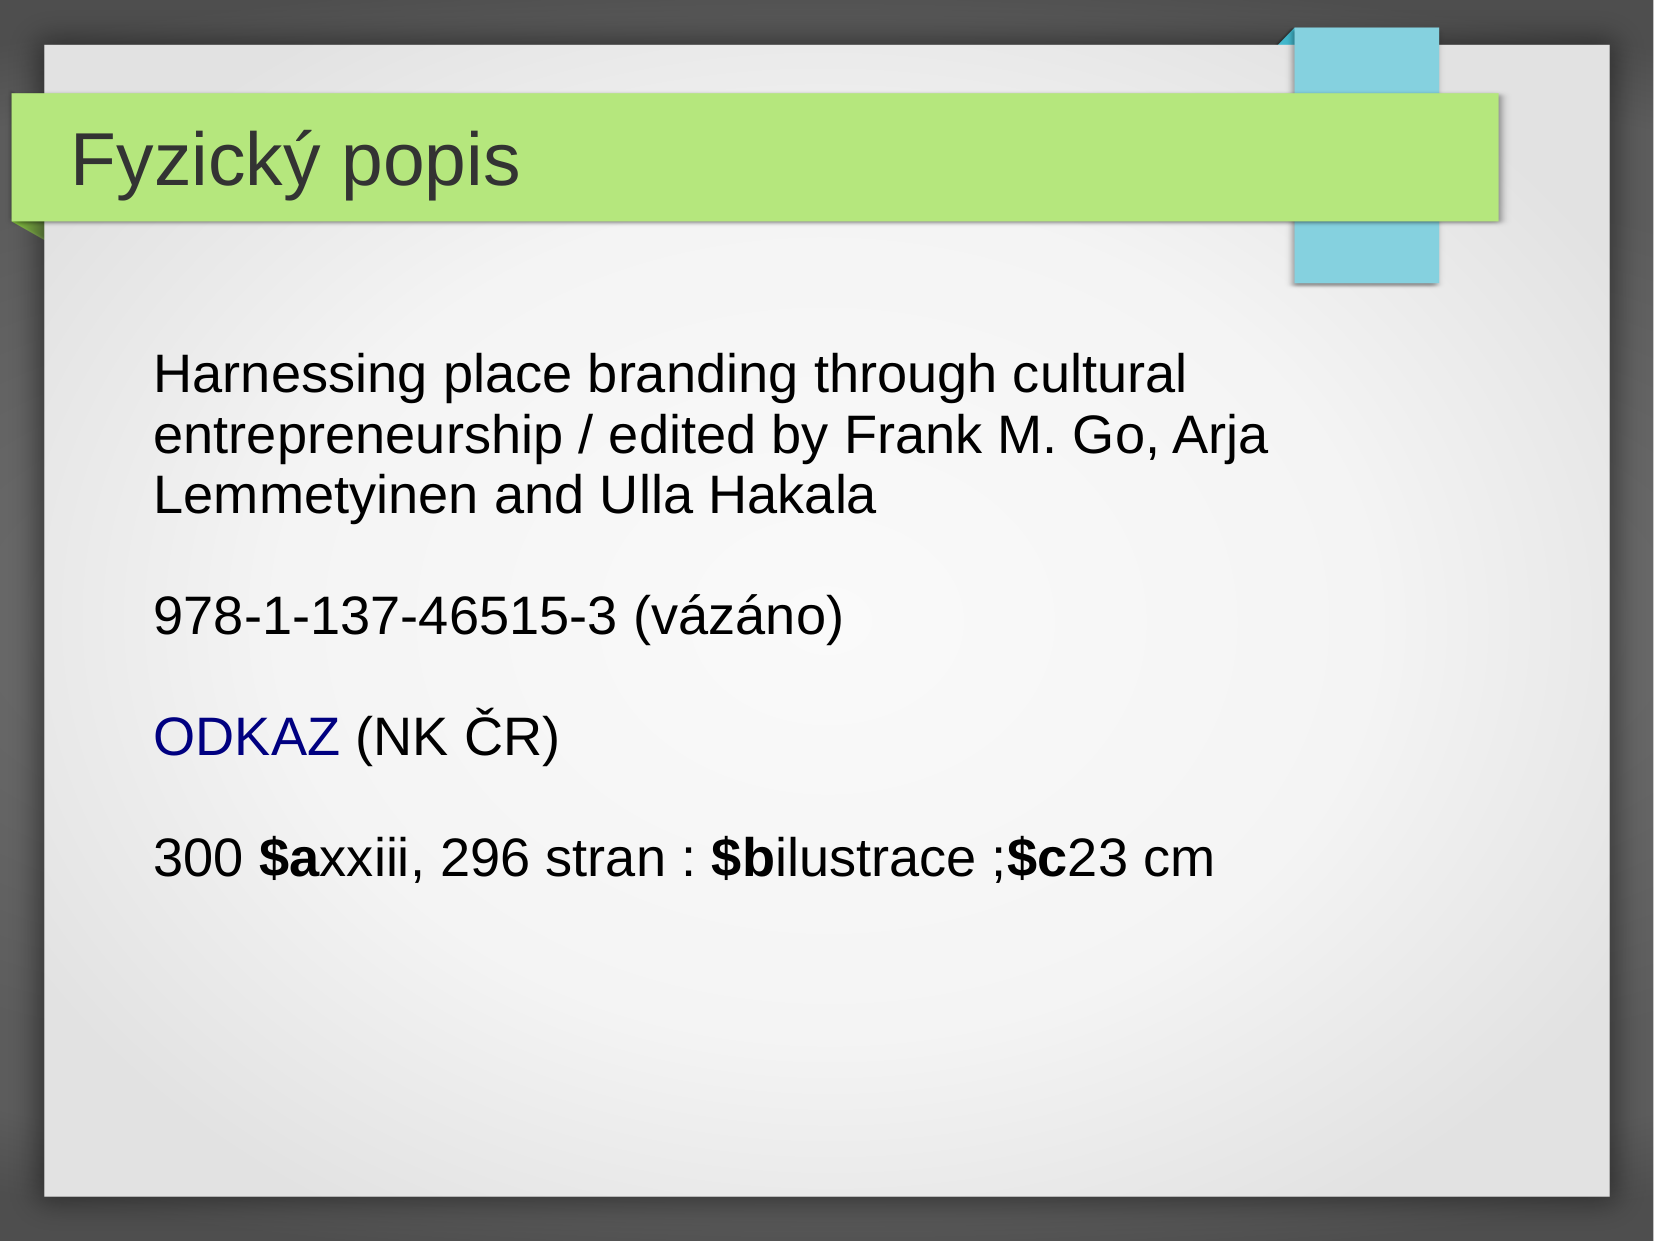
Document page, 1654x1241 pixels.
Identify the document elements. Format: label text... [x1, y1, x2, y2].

title Fyzický popis [70, 106, 1229, 213]
list Harnessing place branding through cultural entrepreneurship / edited by Frank M. Go, Arja Lemmetyinen and Ulla Hakala 978-1-137-46515-3 (vázáno) ODKAZ (NK ČR) 300 $axxiii, 296 stran : $bilustrace ;$c23 cm [82, 343, 1538, 1063]
picture [0, 0, 1654, 1241]
